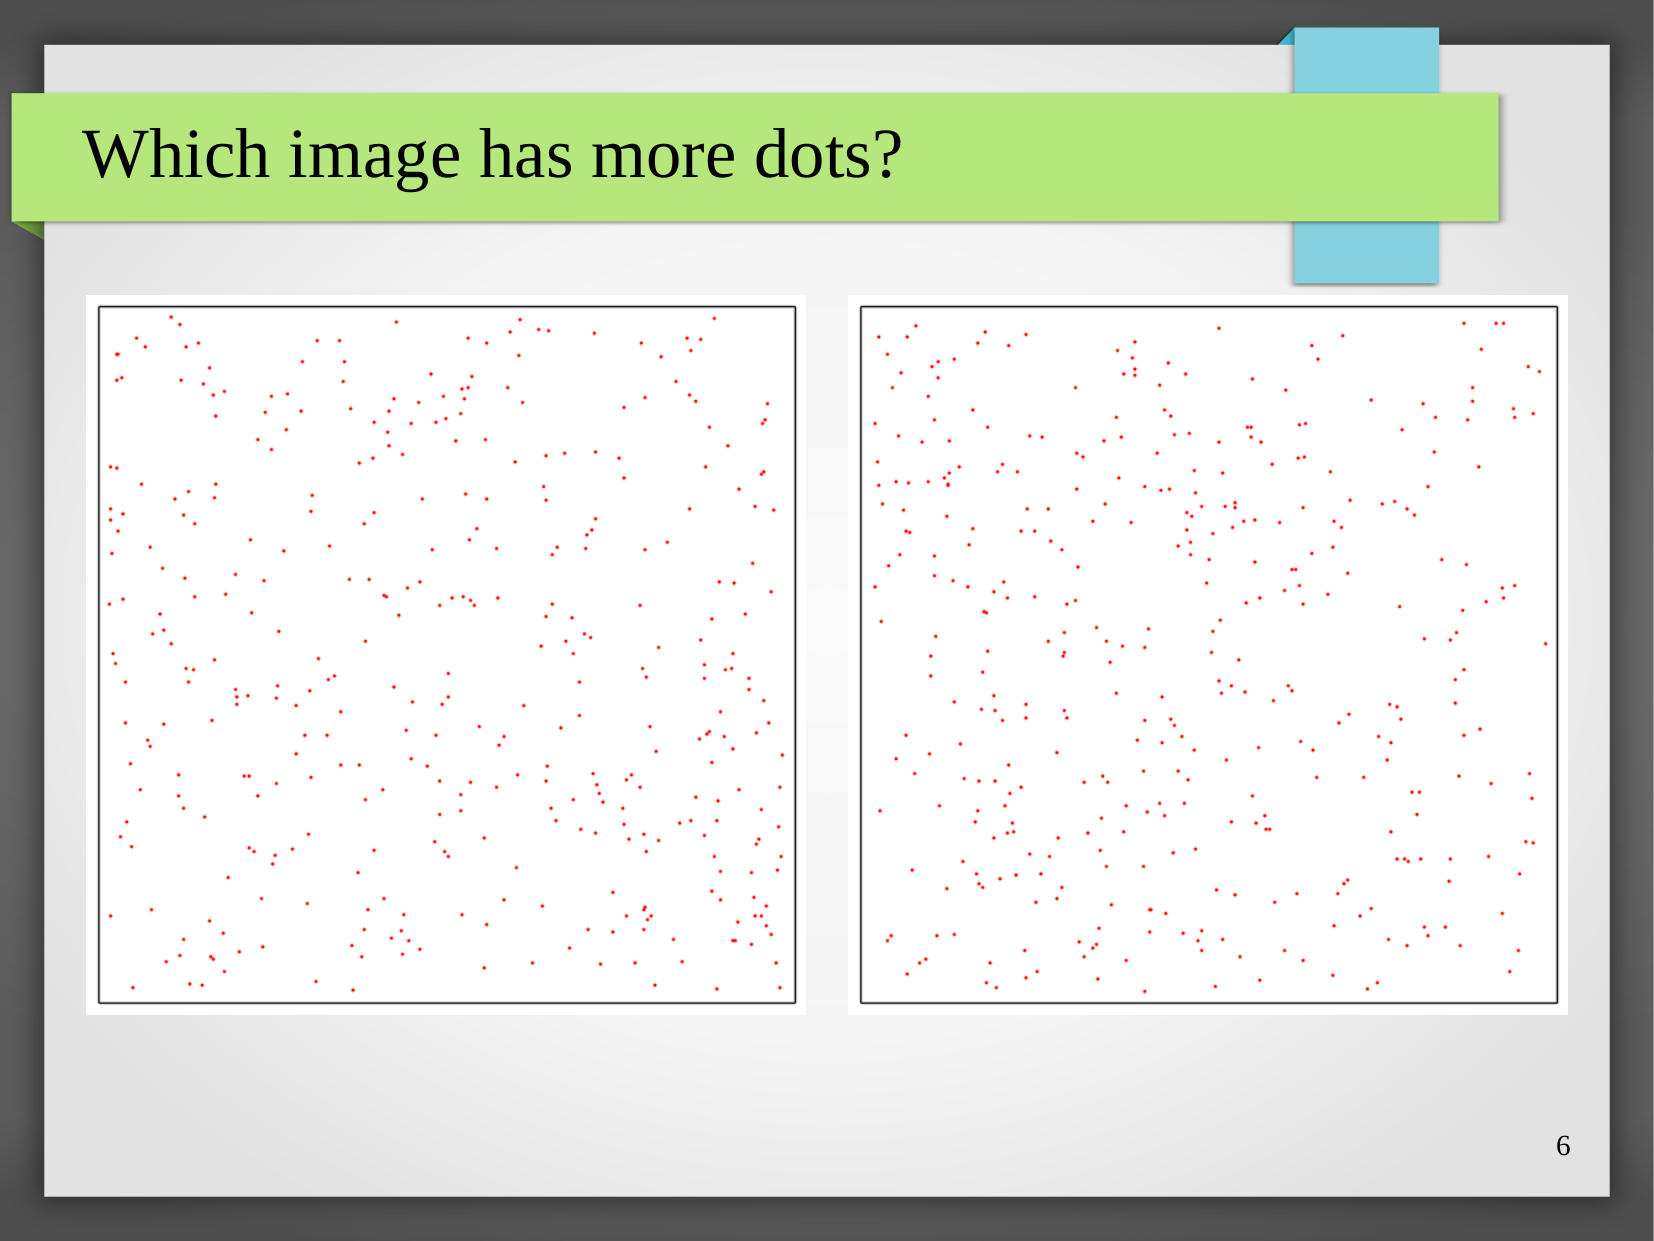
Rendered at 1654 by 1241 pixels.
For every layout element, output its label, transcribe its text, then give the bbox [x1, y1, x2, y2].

title Which image has more dots? [82, 94, 1264, 213]
picture [0, 0, 1654, 1241]
